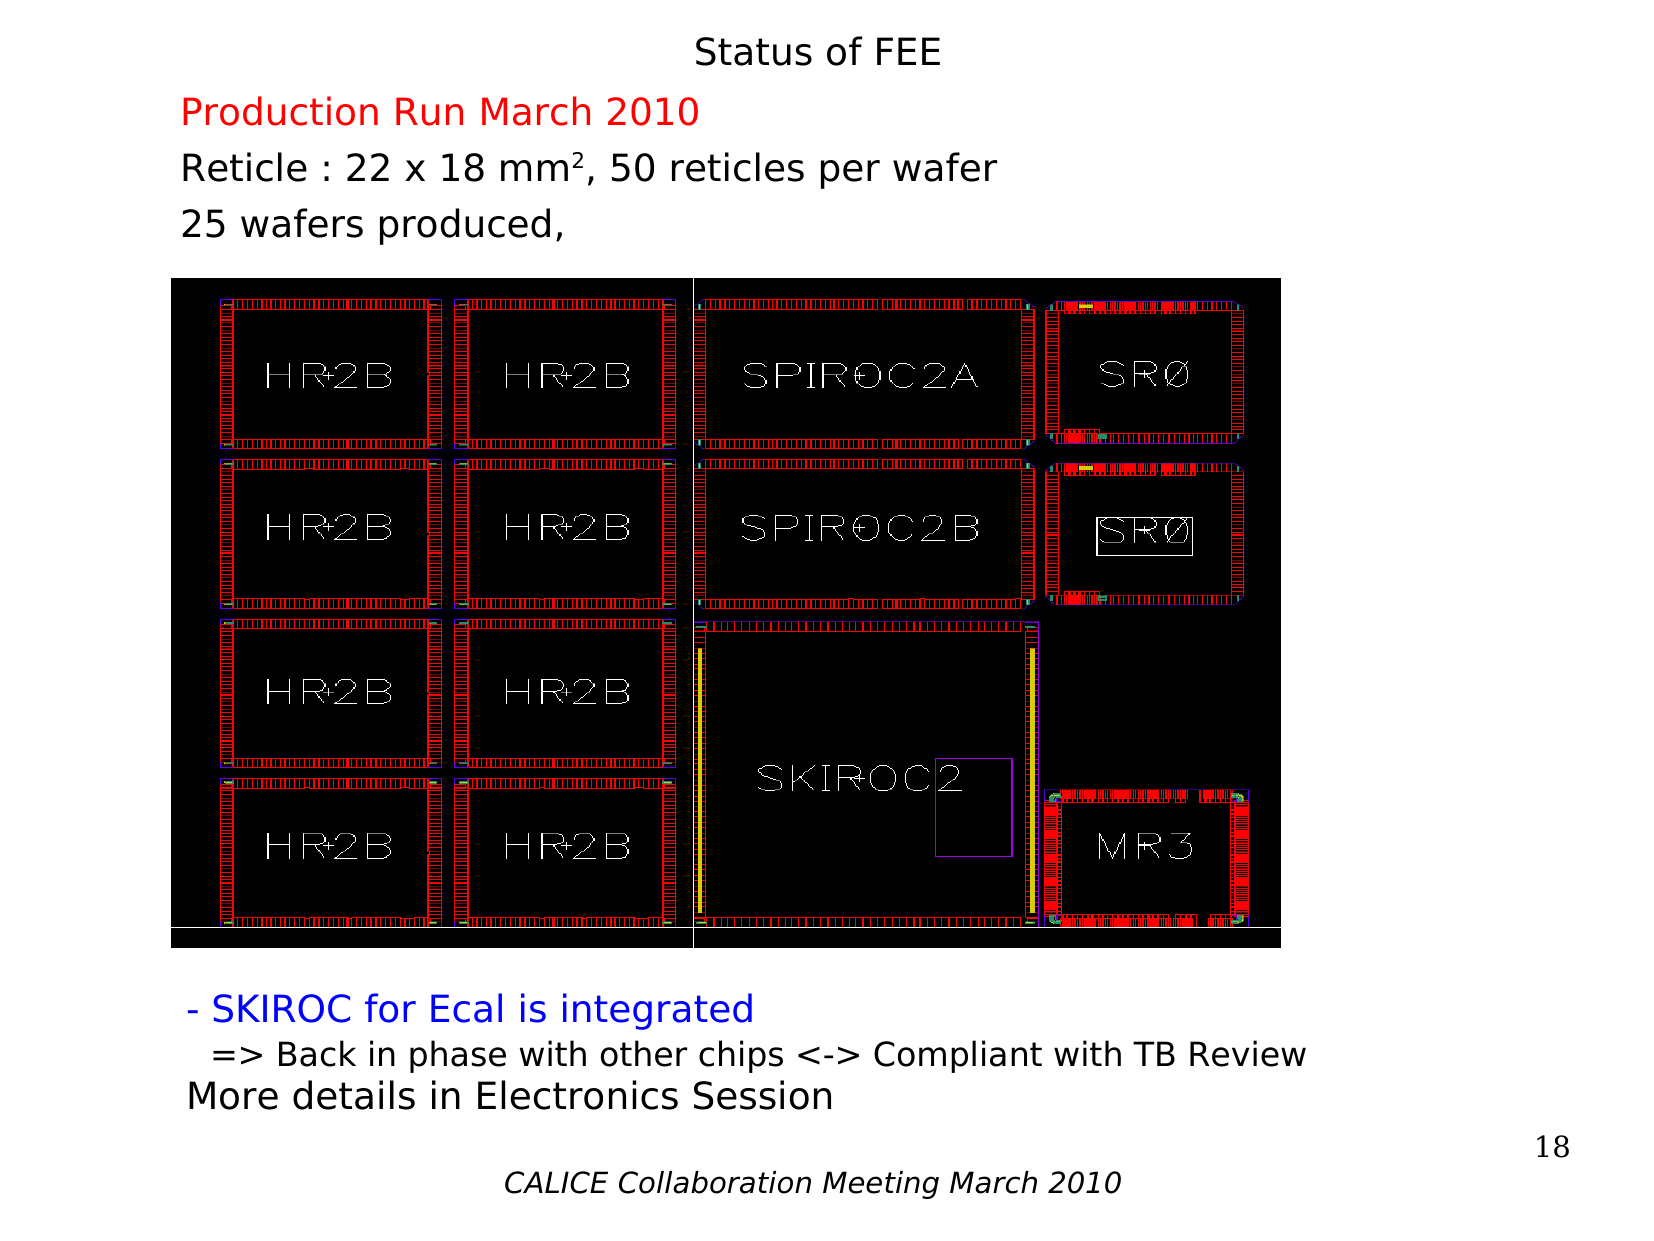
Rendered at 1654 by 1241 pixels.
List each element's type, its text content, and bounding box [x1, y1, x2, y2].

list Production Run March 2010 Reticle : 22 x 18 mm2, 50 reticles per wafer 25 wafers produced, [147, 82, 1648, 947]
text_box - SKIROC for Ecal is integrated => Back in phase with other chips <-> Compliant with TB Review More details in Electronics Session [171, 980, 1304, 1126]
picture [171, 278, 1281, 948]
text_box Status of FEE [679, 23, 952, 82]
